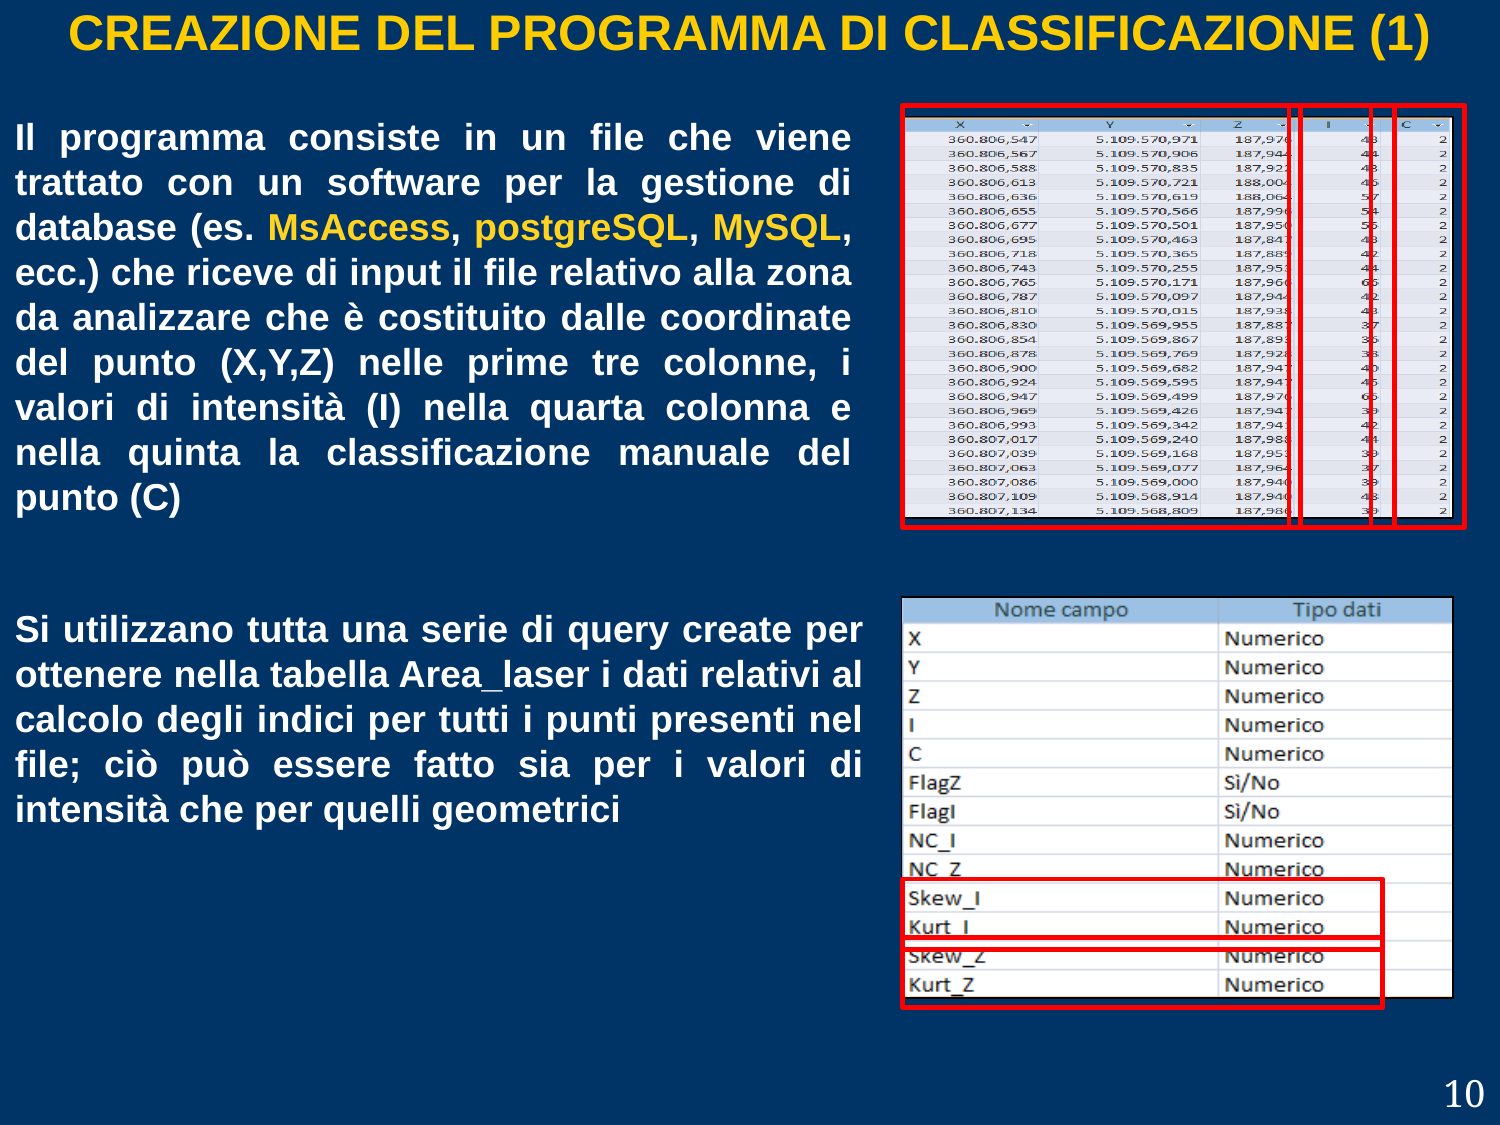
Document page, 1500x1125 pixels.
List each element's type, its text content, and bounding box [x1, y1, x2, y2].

text_box CREAZIONE DEL PROGRAMMA DI CLASSIFICAZIONE (1) [0, 0, 1500, 69]
picture [905, 881, 1380, 935]
picture [902, 597, 1453, 998]
slide_number <numero> [1149, 1062, 1500, 1125]
text_box Il programma consiste in un file che viene trattato con un software per la gestione di database (es. MsAccess, postgreSQL, MySQL, ecc.) che riceve di input il file relativo alla zona da analizzare che è costituito dalle coordinate del punto (X,Y,Z) nelle prime tre colonne, i valori di intensità (I) nella quarta colonna e nella quinta la classificazione manuale del punto (C) [0, 105, 868, 526]
text_box Si utilizzano tutta una serie di query create per ottenere nella tabella Area_laser i dati relativi al calcolo degli indici per tutti i punti presenti nel file; ciò può essere fatto sia per i valori di intensità che per quelli geometrici [0, 597, 879, 838]
picture [905, 952, 1380, 998]
picture [905, 117, 1287, 518]
picture [1291, 117, 1298, 518]
picture [1373, 117, 1392, 518]
picture [905, 940, 1380, 947]
picture [1303, 117, 1369, 518]
picture [1397, 117, 1453, 518]
